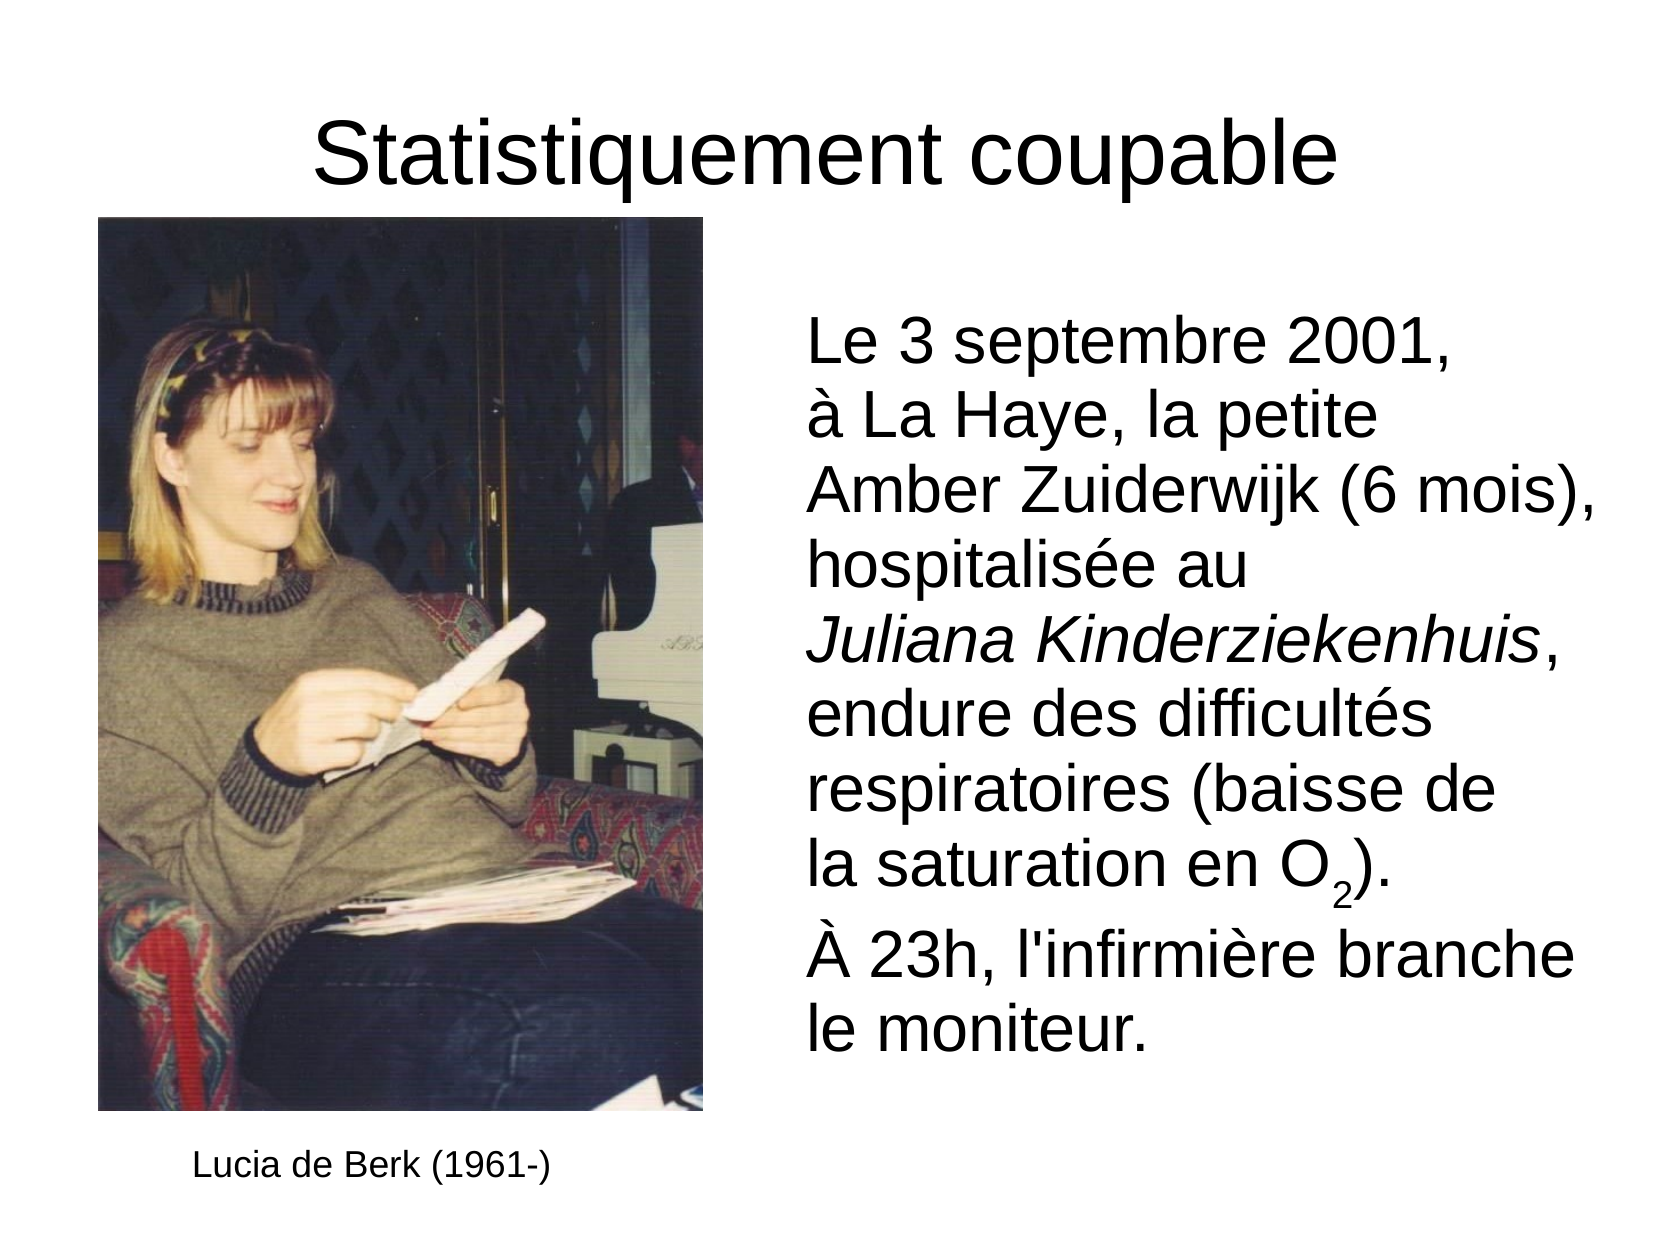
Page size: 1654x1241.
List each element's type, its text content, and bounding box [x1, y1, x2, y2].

title Statistiquement coupable [82, 49, 1571, 257]
text_box Lucia de Berk (1961-) [177, 1136, 567, 1193]
text_box Le 3 septembre 2001, à La Haye, la petite Amber Zuiderwijk (6 mois), hospitalisée au Juliana Kinderziekenhuis, endure des difficultés respiratoires (baisse de la saturation en O2). À 23h, l'infirmière branche le moniteur. [791, 295, 1634, 1074]
picture [98, 217, 703, 1111]
